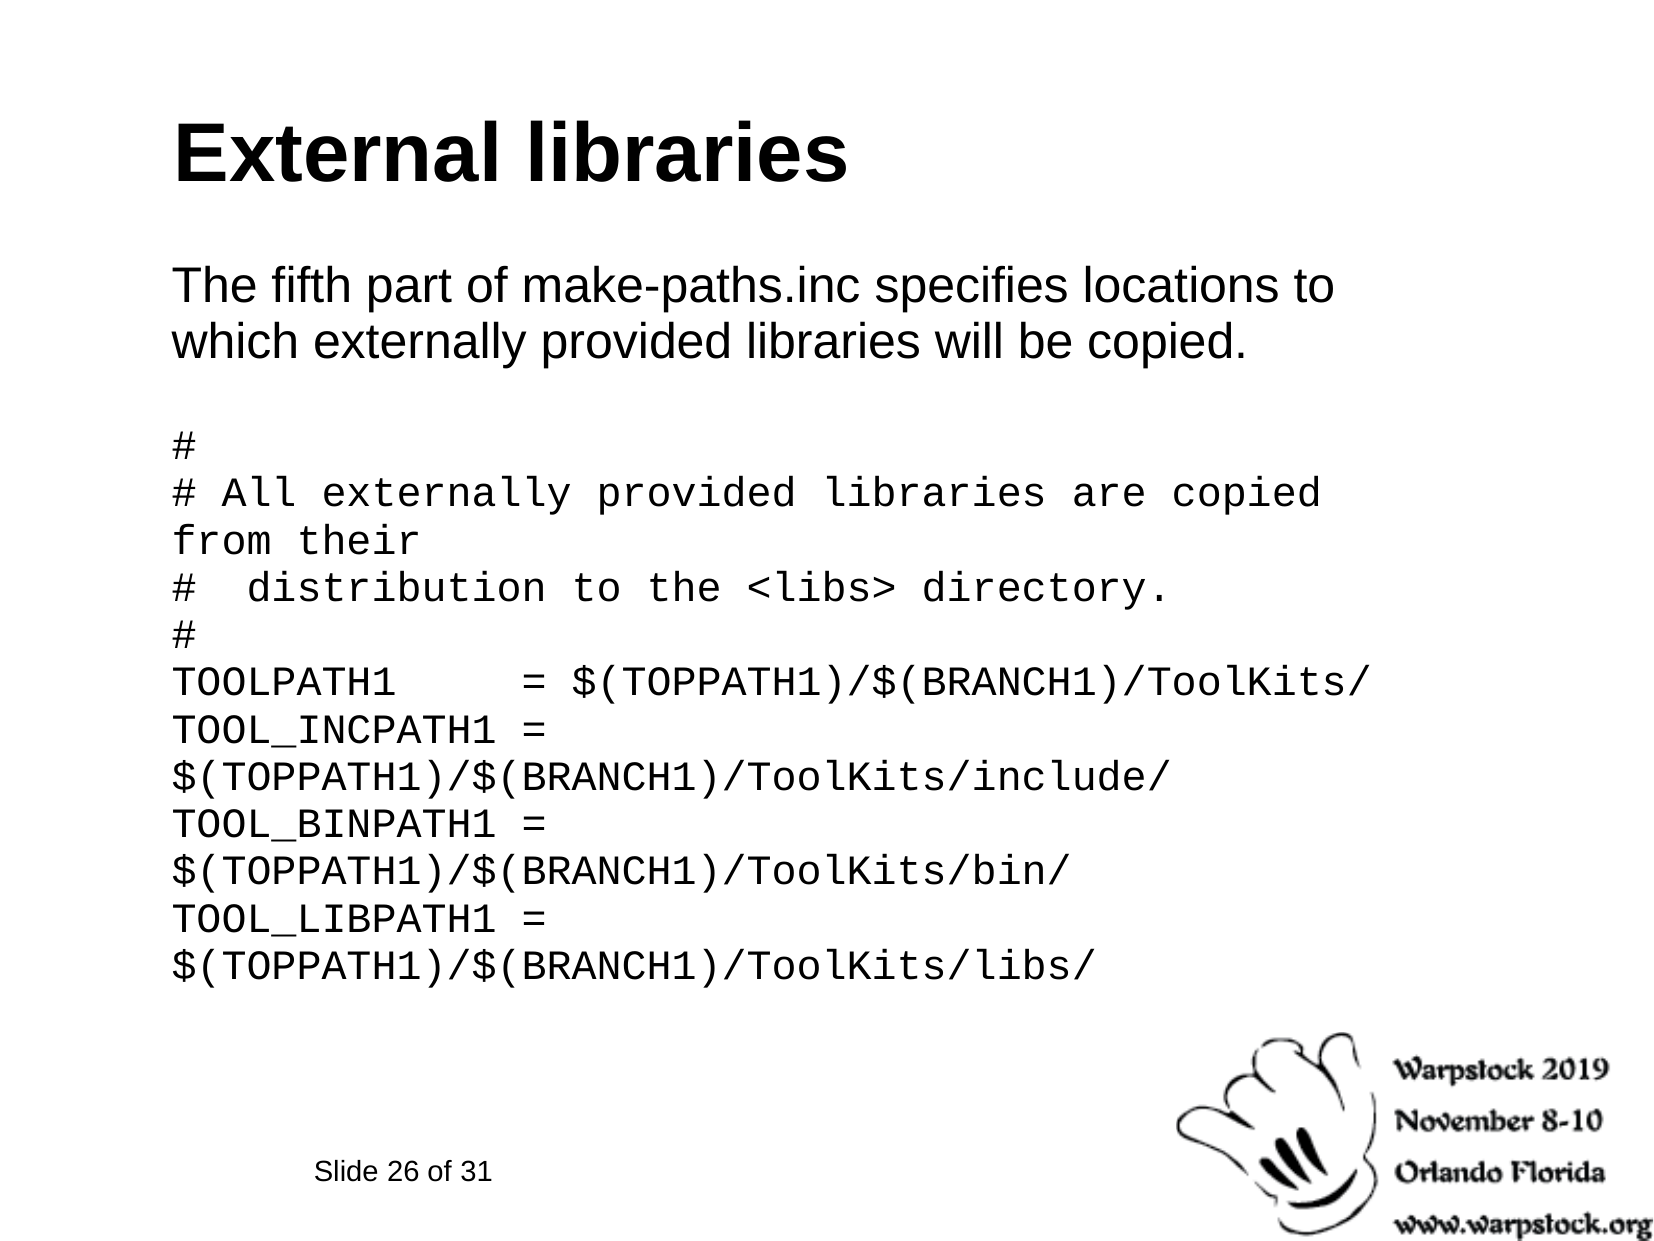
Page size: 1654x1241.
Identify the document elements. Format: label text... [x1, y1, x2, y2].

subtitle The fifth part of make-paths.inc specifies locations to which externally provided libraries will be copied. # # All externally provided libraries are copied from their # distribution to the <libs> directory. # TOOLPATH1 = $(TOPPATH1)/$(BRANCH1)/ToolKits/ TOOL_INCPATH1 = $(TOPPATH1)/$(BRANCH1)/ToolKits/include/ TOOL_BINPATH1 = $(TOPPATH1)/$(BRANCH1)/ToolKits/bin/ TOOL_LIBPATH1 = $(TOPPATH1)/$(BRANCH1)/ToolKits/libs/ [171, 257, 1418, 1040]
picture [1176, 1032, 1654, 1241]
title External libraries [173, 49, 1420, 257]
